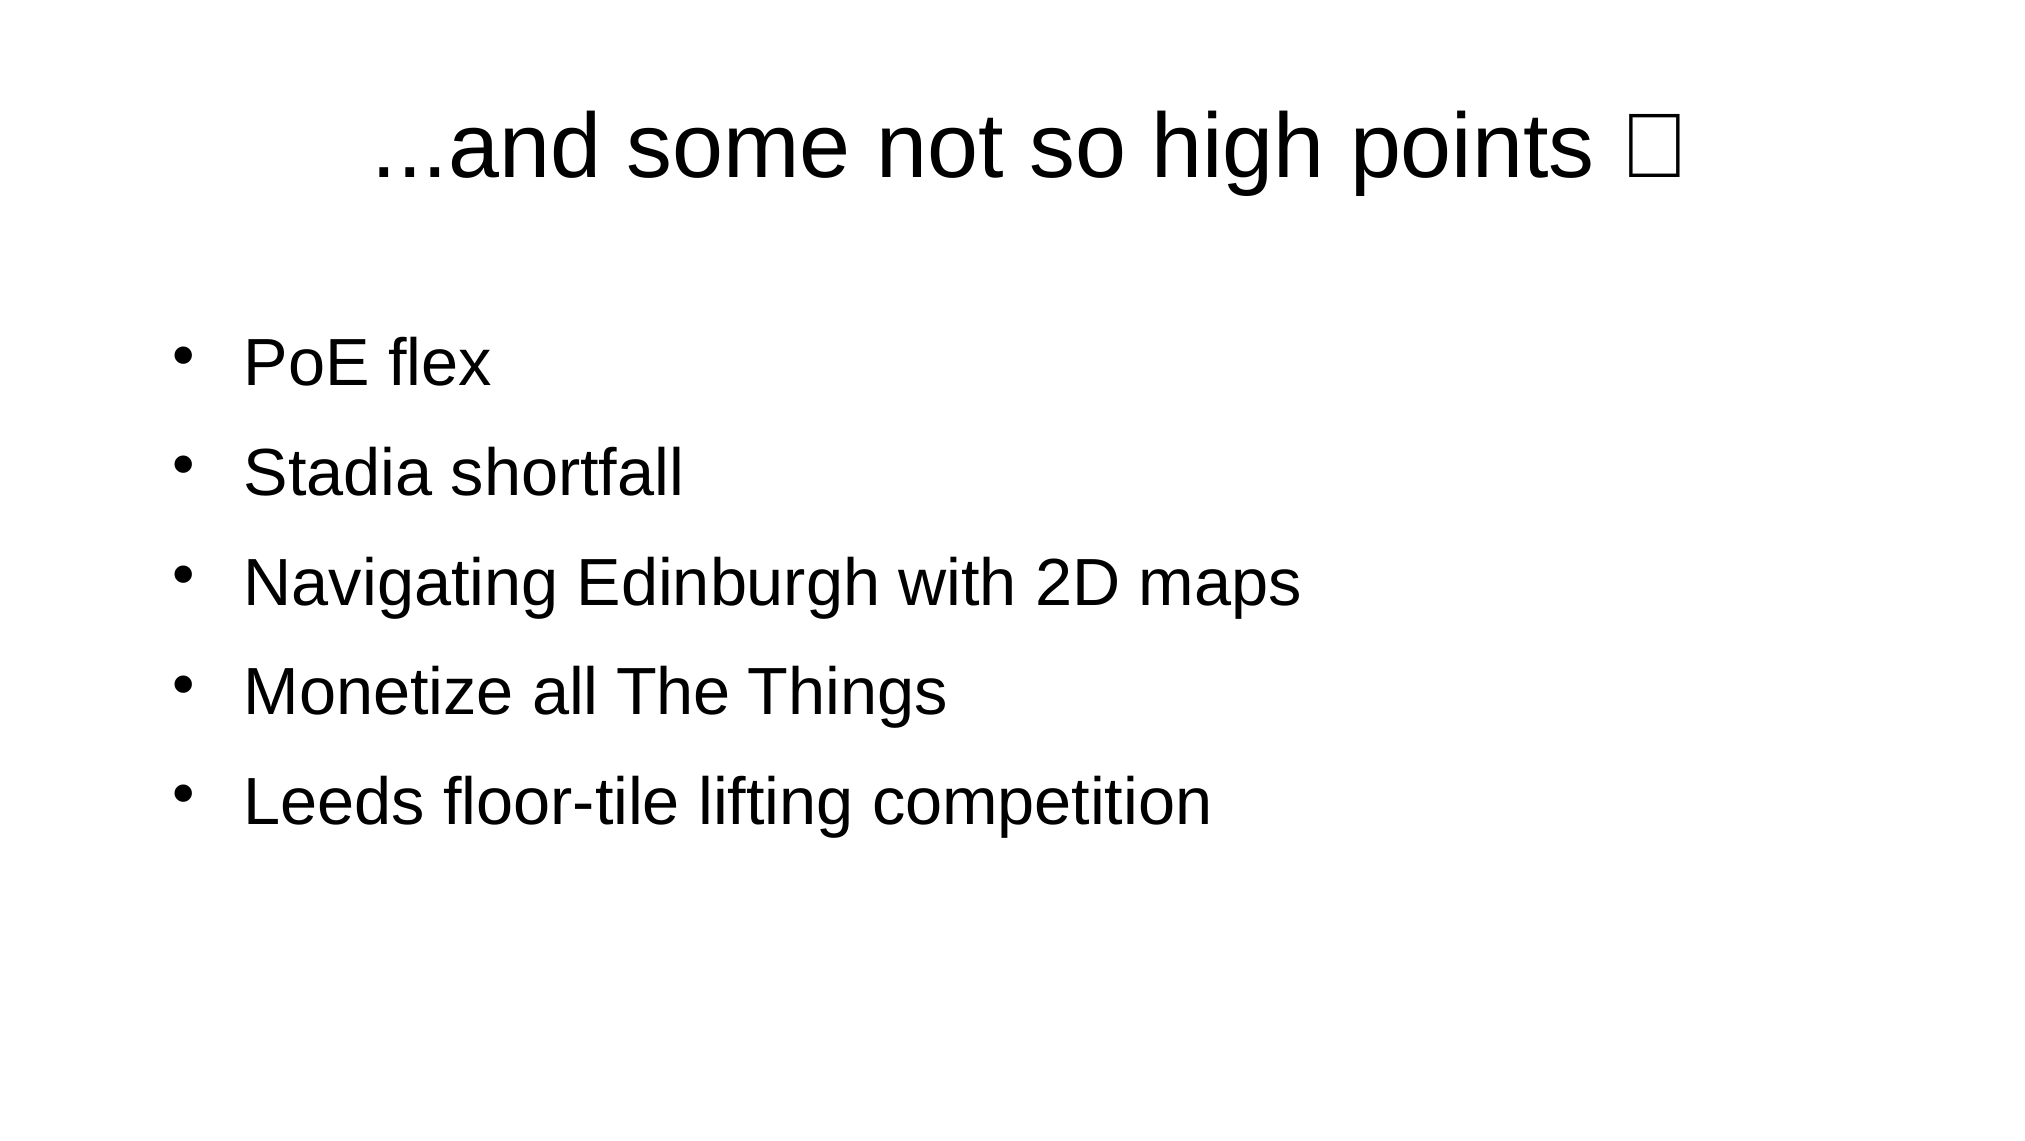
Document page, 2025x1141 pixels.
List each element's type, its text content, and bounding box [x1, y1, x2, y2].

title ...and some not so high points 🤦 [300, 30, 1763, 251]
list PoE flex Stadia shortfall Navigating Edinburgh with 2D maps Monetize all The Things Leeds floor-tile lifting competition [154, 319, 1871, 981]
